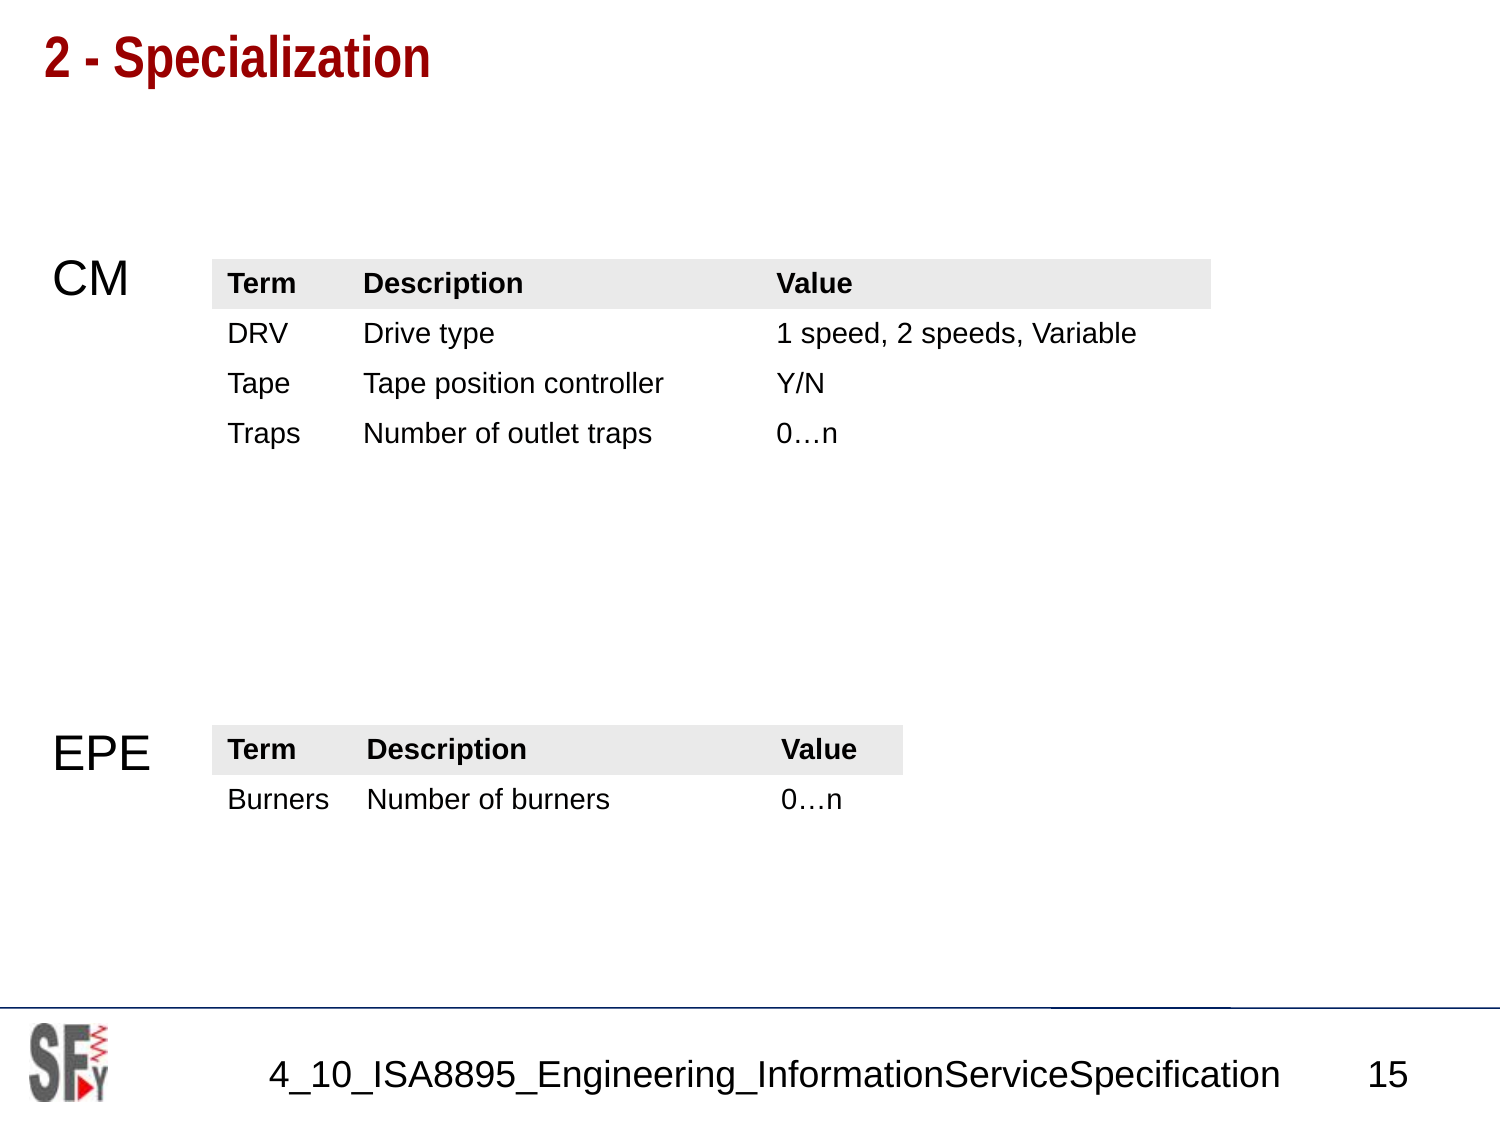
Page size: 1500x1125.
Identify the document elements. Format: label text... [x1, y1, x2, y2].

table_header Term [212, 725, 352, 775]
text_box EPE [37, 712, 167, 788]
table_cell 1 speed, 2 speeds, Variable [762, 309, 1211, 359]
footer 4_10_ISA8895_Engineering_InformationServiceSpecification [253, 1034, 1336, 1103]
title 2 - Specialization [29, 12, 1471, 138]
table_cell Tape position controller [348, 359, 762, 410]
table_cell Traps [212, 410, 348, 460]
table_cell Number of outlet traps [348, 410, 762, 460]
table_cell Drive type [348, 309, 762, 359]
picture [29, 1023, 108, 1102]
table_header Description [348, 259, 762, 309]
table_header Value [762, 259, 1211, 309]
slide_number <numéro> [1352, 1034, 1490, 1103]
table_header Description [352, 725, 766, 775]
table_cell Burners [212, 775, 352, 826]
table_cell 0…n [766, 775, 903, 826]
table_cell DRV [212, 309, 348, 359]
table_cell 0…n [762, 410, 1211, 460]
table_cell Tape [212, 359, 348, 410]
table_header Value [766, 725, 903, 775]
table_cell Y/N [762, 359, 1211, 410]
table_header Term [212, 259, 348, 309]
table_cell Number of burners [352, 775, 766, 826]
text_box CM [37, 237, 146, 313]
